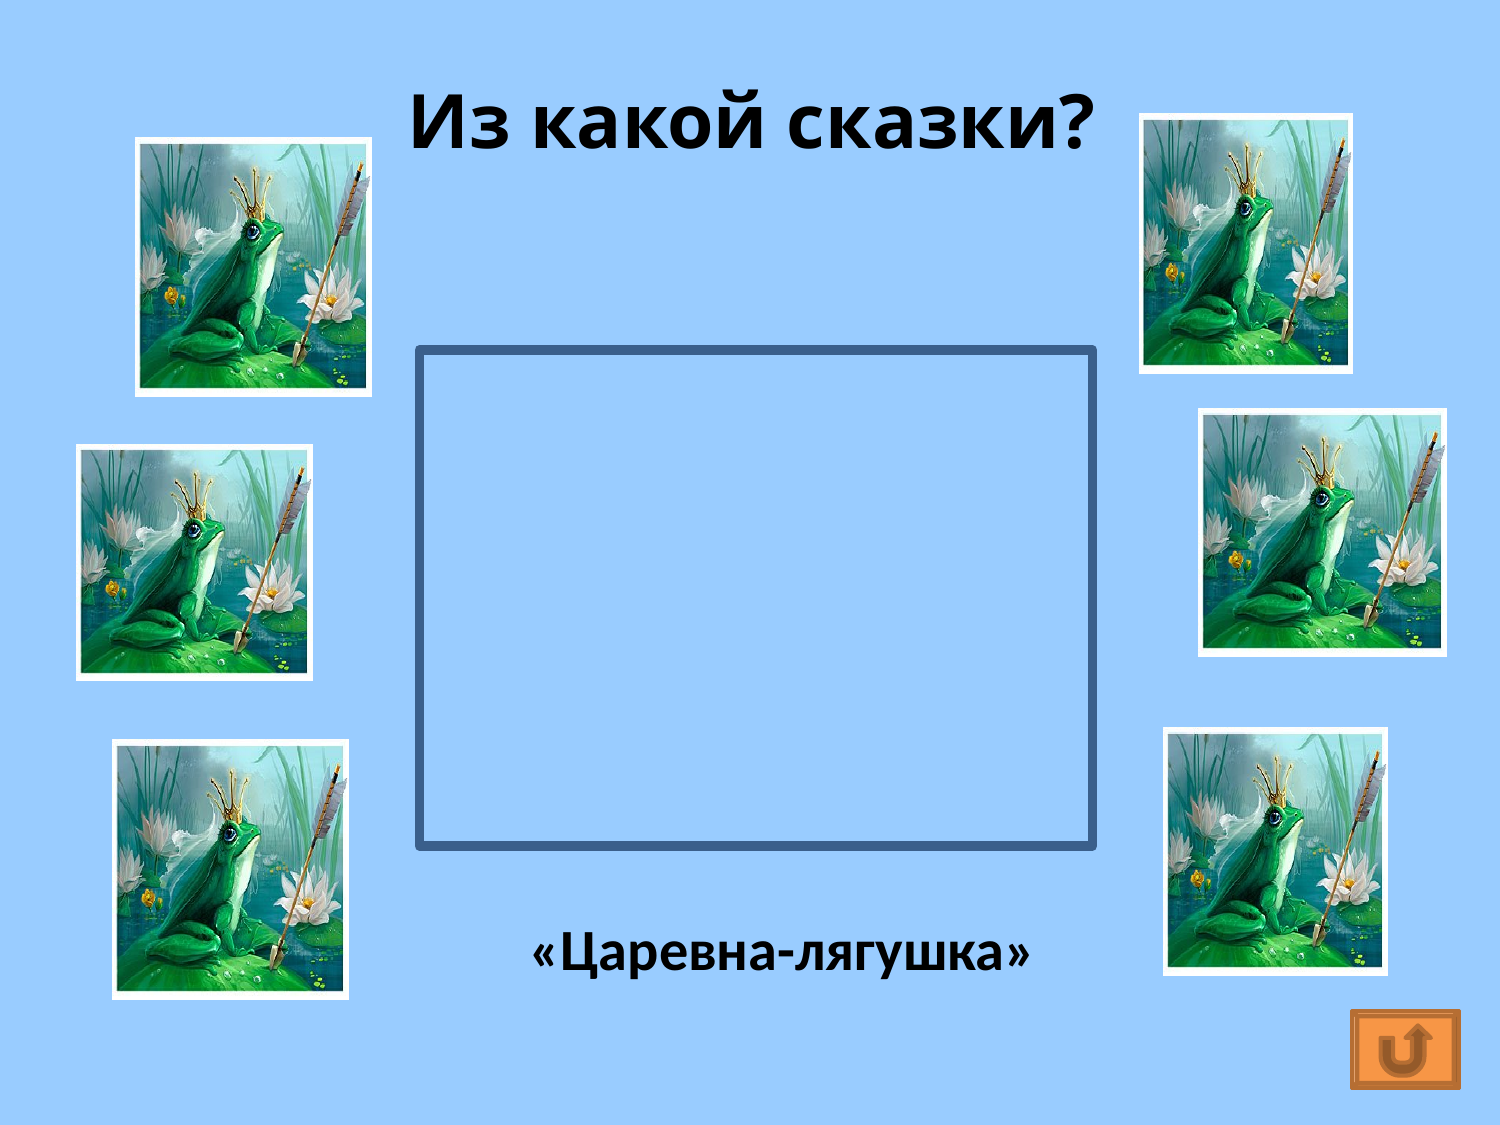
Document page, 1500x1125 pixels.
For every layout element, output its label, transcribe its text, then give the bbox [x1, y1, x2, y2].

text_box [1354, 1011, 1459, 1088]
picture [1198, 408, 1447, 657]
picture [76, 444, 313, 681]
picture [1139, 113, 1353, 374]
picture [112, 739, 349, 1000]
text_box «Царевна-лягушка» [514, 905, 1051, 990]
picture [135, 137, 372, 398]
picture [1163, 727, 1388, 976]
title Из какой сказки? [76, 66, 1427, 254]
